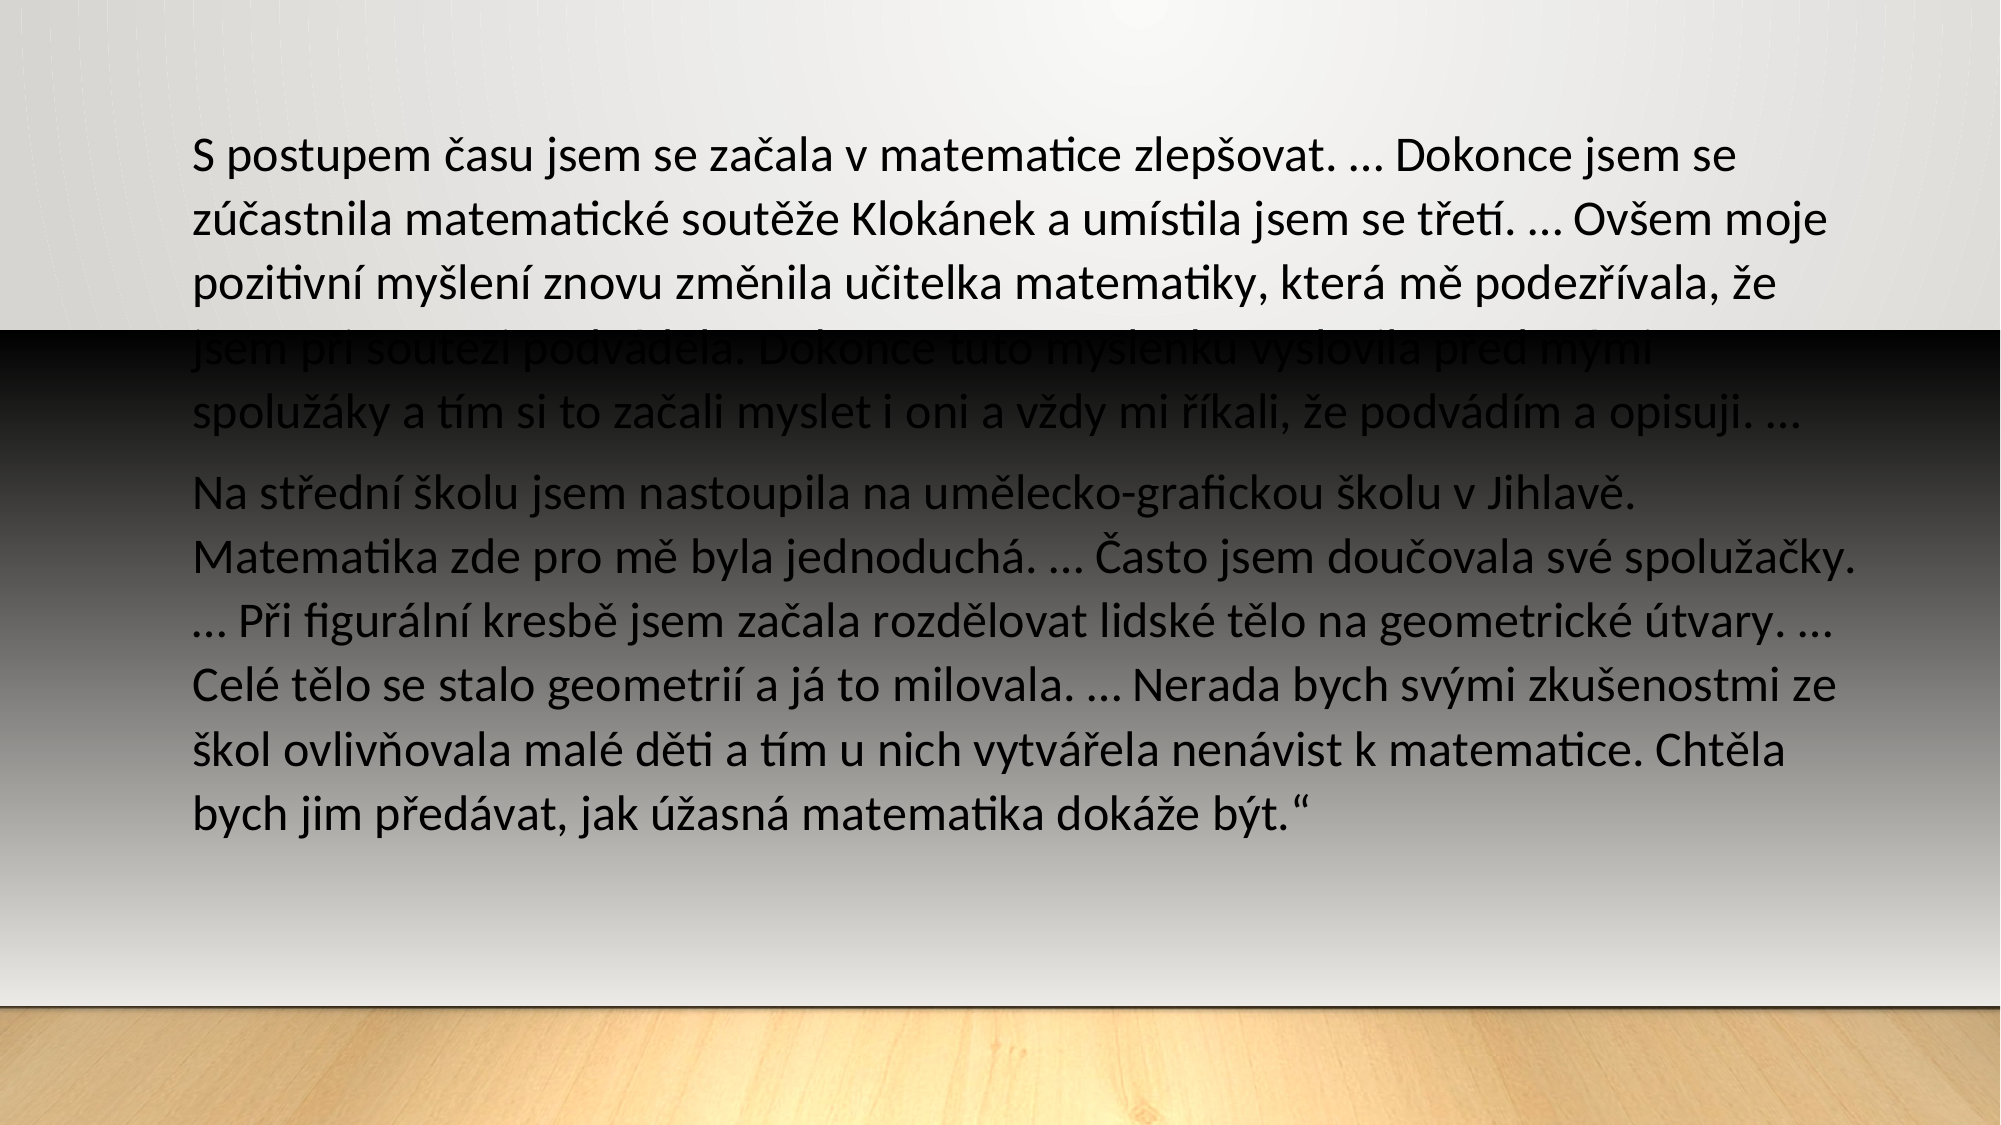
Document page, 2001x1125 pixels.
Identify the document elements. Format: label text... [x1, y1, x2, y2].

text_box S postupem času jsem se začala v matematice zlepšovat. … Dokonce jsem se zúčastnila matematické soutěže Klokánek a umístila jsem se třetí. … Ovšem moje pozitivní myšlení znovu změnila učitelka matematiky, která mě podezřívala, že jsem při soutěži podváděla. Dokonce tuto myšlenku vyslovila před mými spolužáky a tím si to začali myslet i oni a vždy mi říkali, že podvádím a opisuji. … Na střední školu jsem nastoupila na umělecko-grafickou školu v Jihlavě. Matematika zde pro mě byla jednoduchá. … Často jsem doučovala své spolužačky. … Při figurální kresbě jsem začala rozdělovat lidské tělo na geometrické útvary. … Celé tělo se stalo geometrií a já to milovala. … Nerada bych svými zkušenostmi ze škol ovlivňovala malé děti a tím u nich vytvářela nenávist k matematice. Chtěla bych jim předávat, jak úžasná matematika dokáže být.“ [177, 109, 1879, 934]
